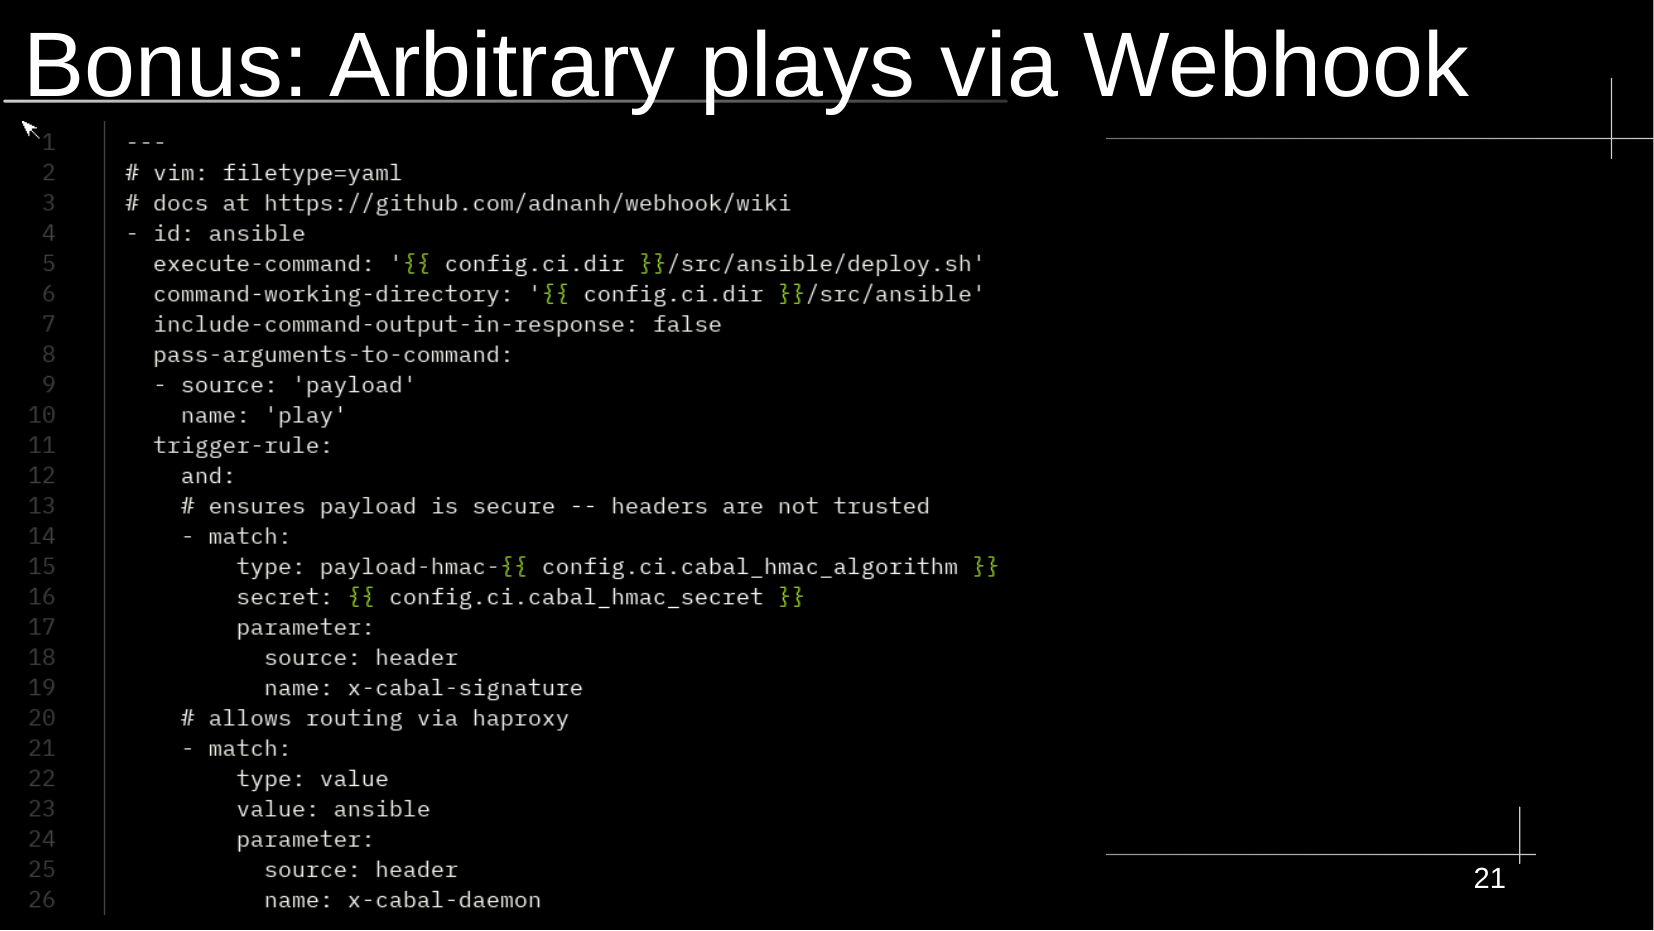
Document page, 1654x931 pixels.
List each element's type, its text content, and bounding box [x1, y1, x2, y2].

title Bonus: Arbitrary plays via Webhook [23, 11, 1589, 119]
picture [22, 121, 1106, 915]
